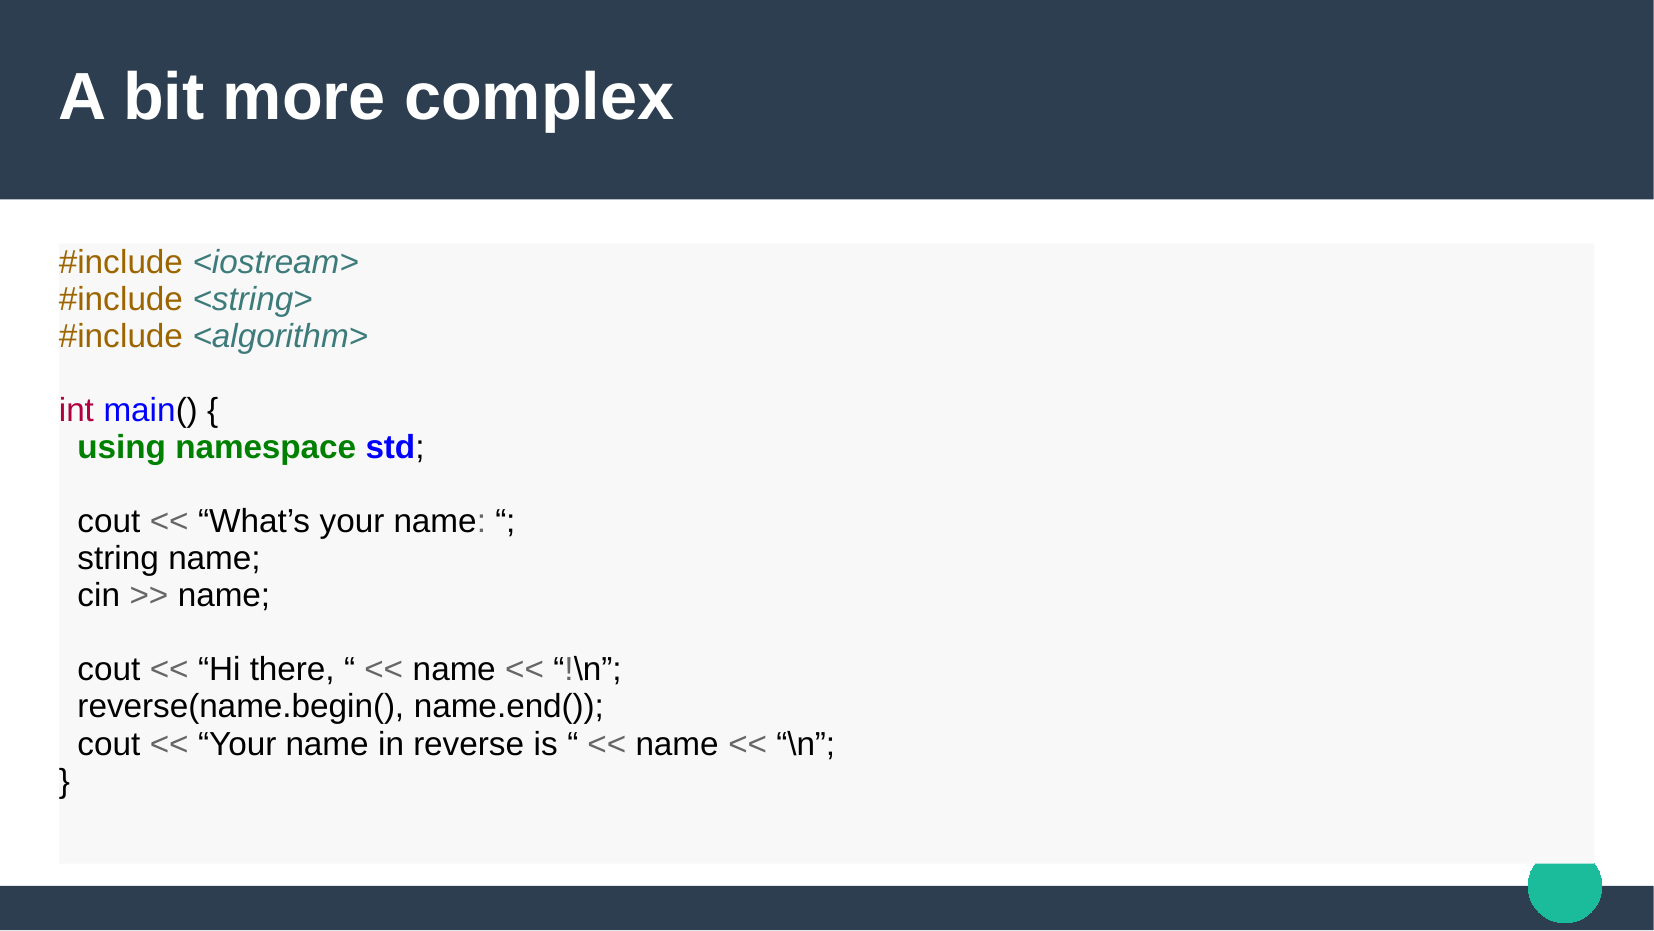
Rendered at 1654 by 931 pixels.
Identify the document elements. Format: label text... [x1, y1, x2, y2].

title A bit more complex [59, 37, 1595, 155]
list #include <iostream> #include <string> #include <algorithm> int main() { using namespace std; cout << “What’s your name: “; string name; cin >> name; cout << “Hi there, “ << name << “!\n”; reverse(name.begin(), name.end()); cout << “Your name in reverse is “ << name << “\n”; } [59, 243, 1595, 864]
